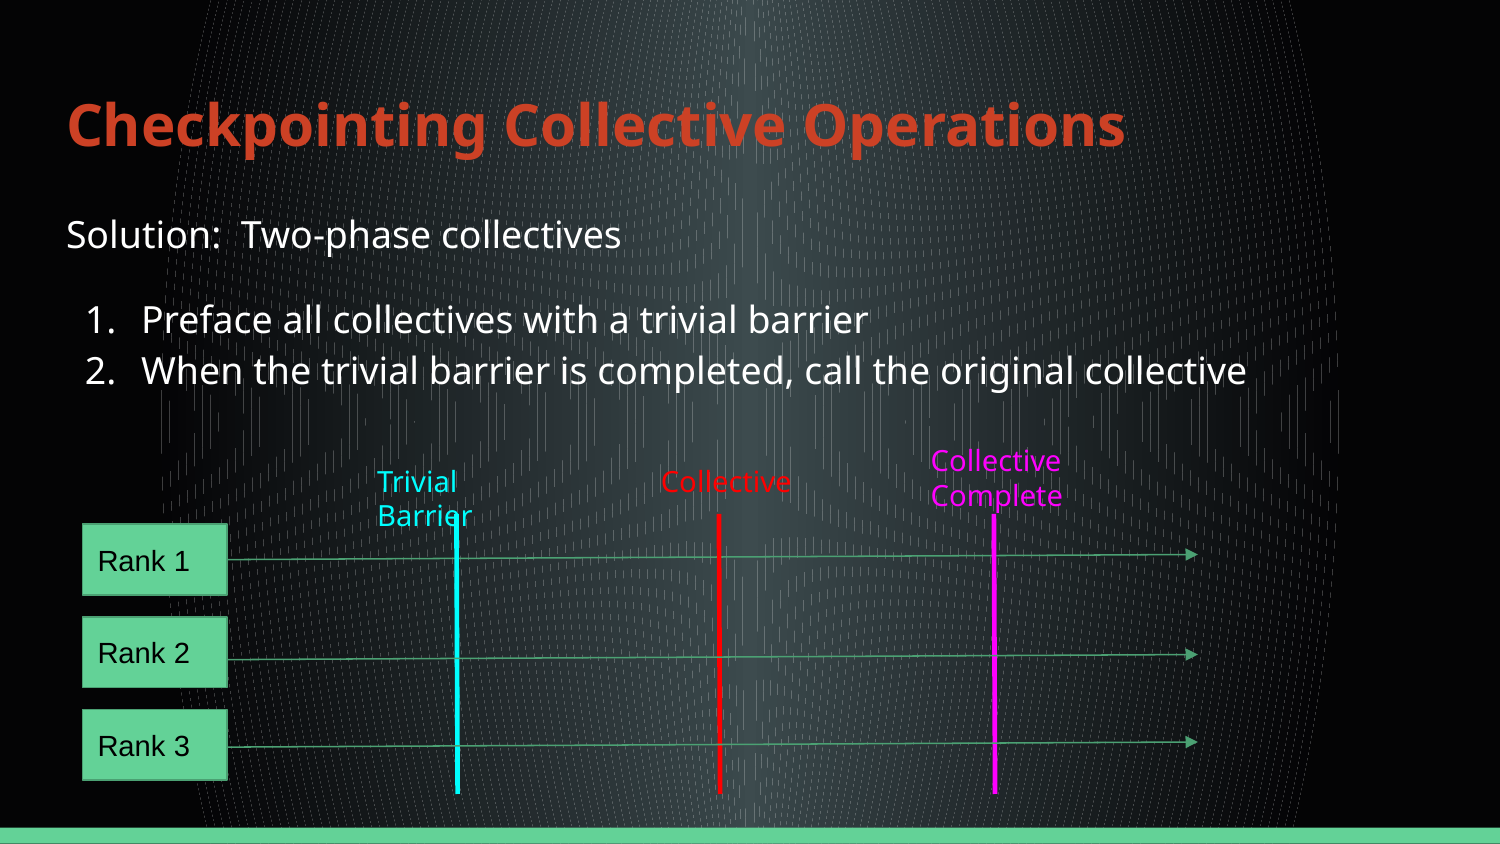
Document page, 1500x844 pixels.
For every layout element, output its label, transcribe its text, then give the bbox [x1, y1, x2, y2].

text_box Collective Complete [915, 426, 1102, 505]
text_box Rank 3 [82, 709, 228, 781]
text_box Trivial Barrier [362, 447, 565, 514]
title Checkpointing Collective Operations [51, 72, 1449, 167]
list Solution: Two-phase collectives Preface all collectives with a trivial barrier When the trivial barrier is completed, call the original collective [51, 189, 1449, 483]
text_box Collective [645, 447, 809, 514]
text_box Rank 1 [82, 524, 228, 595]
text_box Rank 2 [82, 616, 228, 688]
